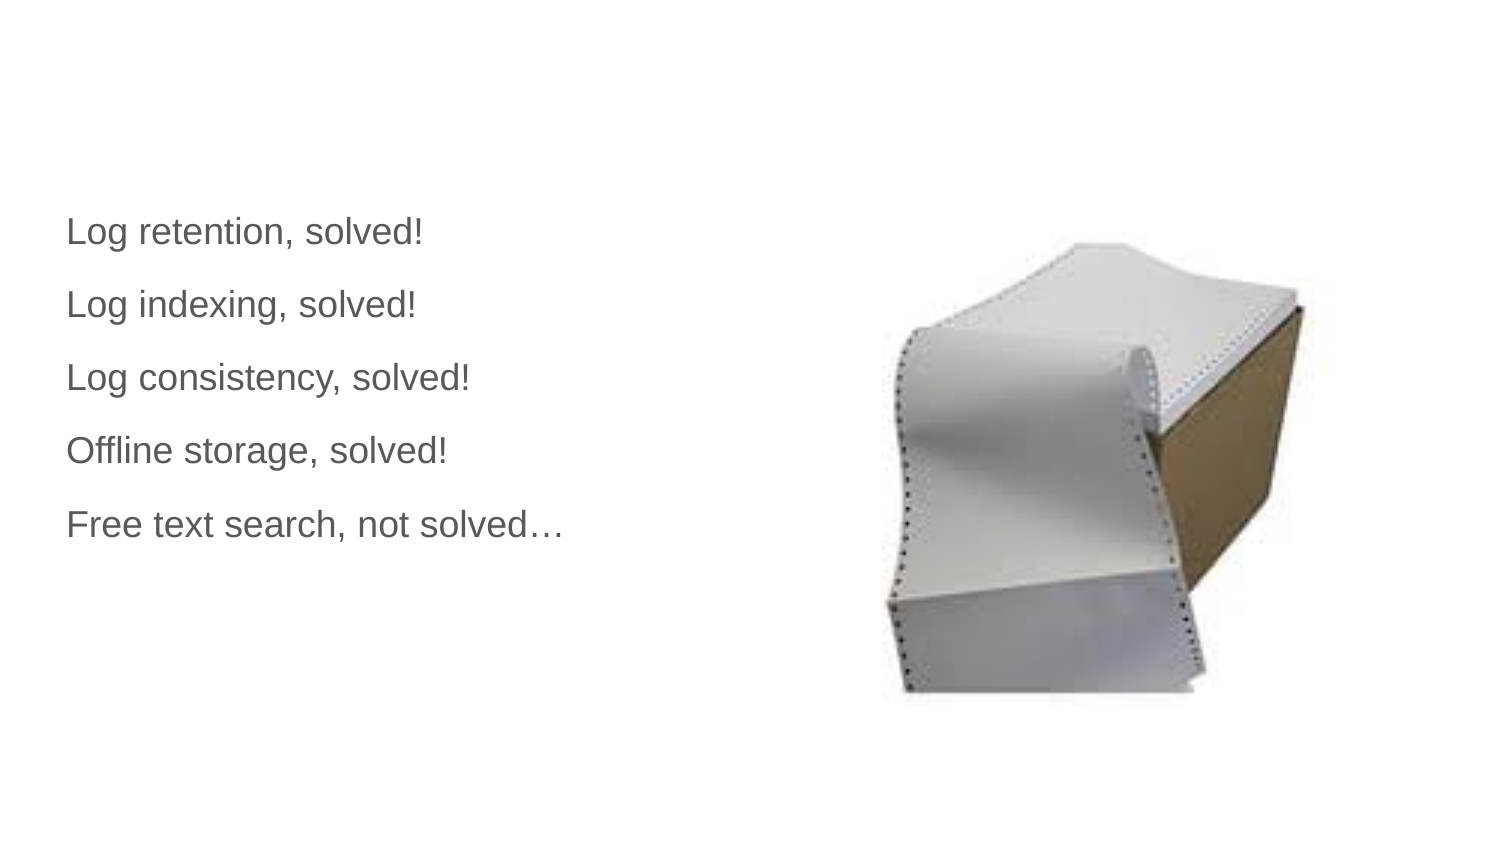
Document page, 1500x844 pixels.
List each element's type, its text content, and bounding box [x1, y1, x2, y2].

picture [859, 232, 1333, 706]
list Log retention, solved! Log indexing, solved! Log consistency, solved! Offline storage, solved! Free text search, not solved… [51, 189, 1449, 750]
